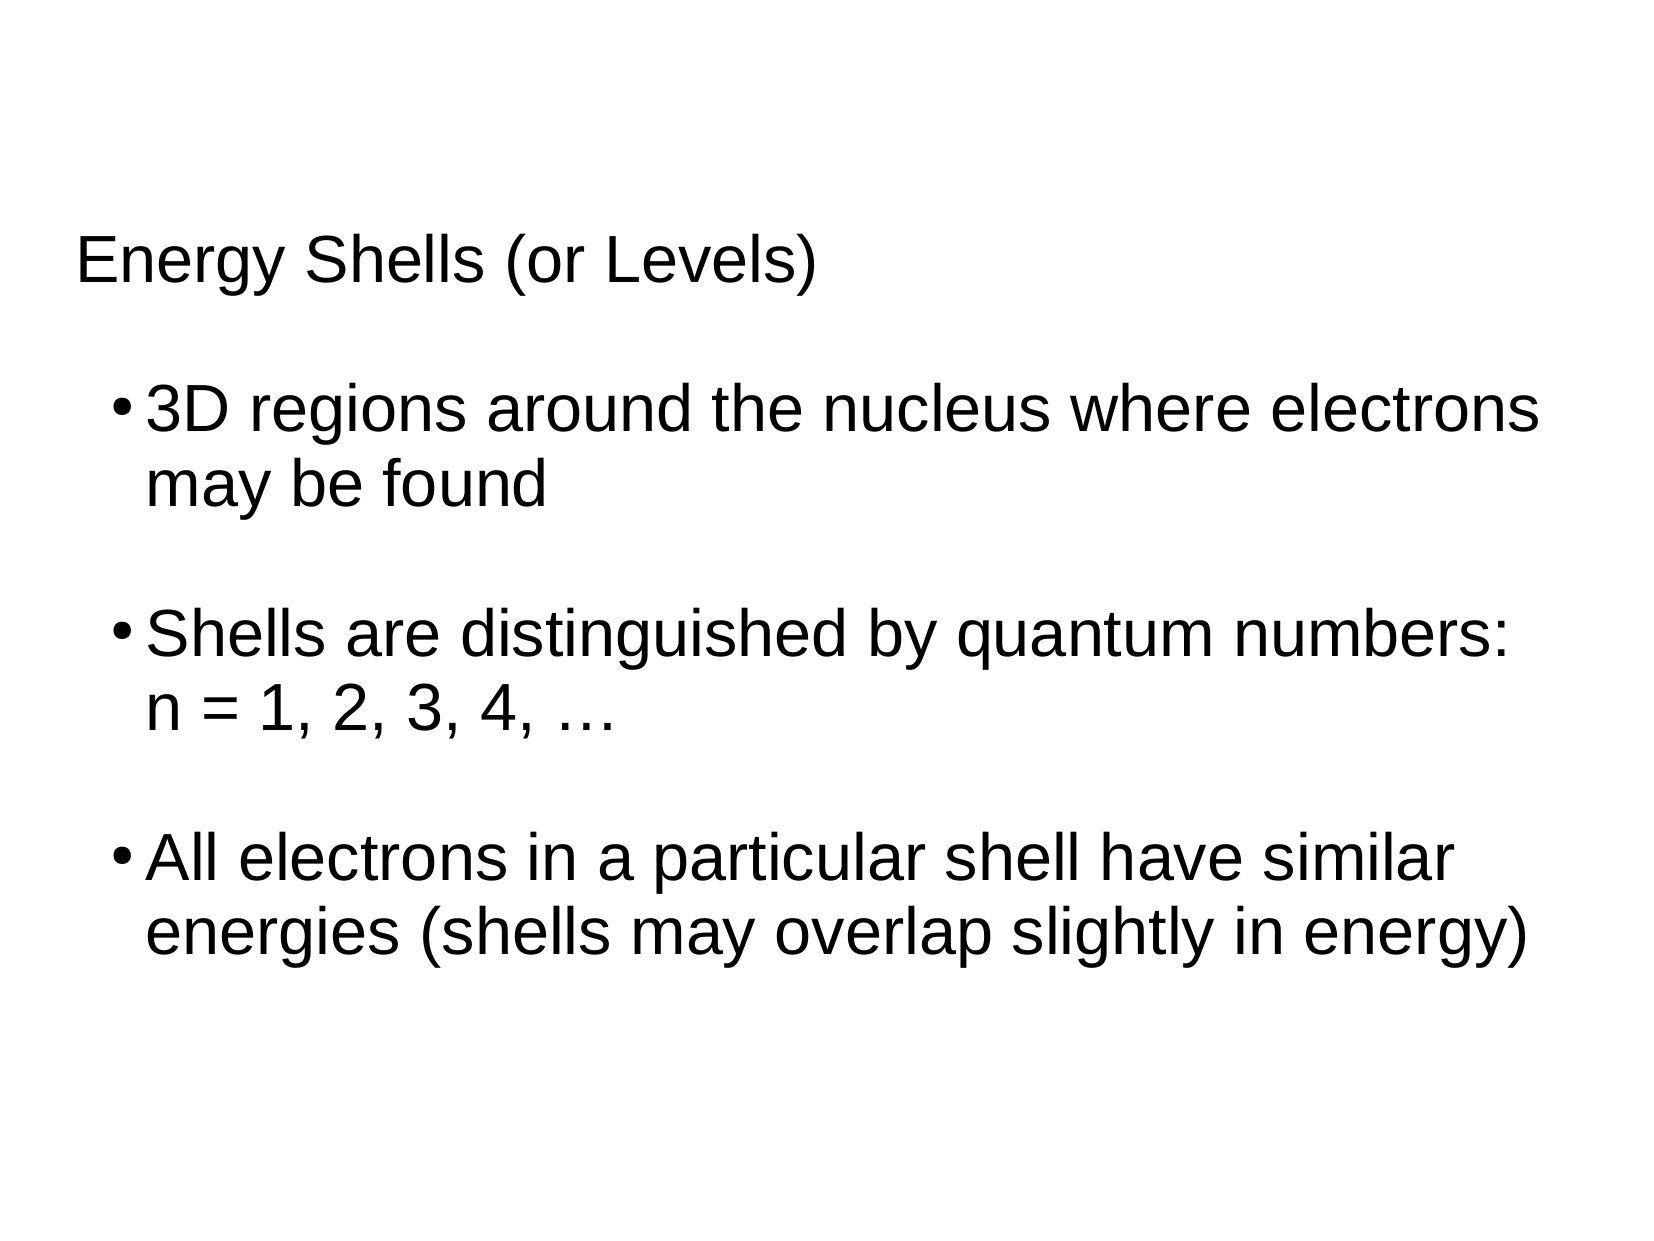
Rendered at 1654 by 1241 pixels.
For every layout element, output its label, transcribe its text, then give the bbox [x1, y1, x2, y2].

text_box Energy Shells (or Levels) 3D regions around the nucleus where electrons may be found Shells are distinguished by quantum numbers: n = 1, 2, 3, 4, … All electrons in a particular shell have similar energies (shells may overlap slightly in energy) [75, 103, 1564, 1163]
